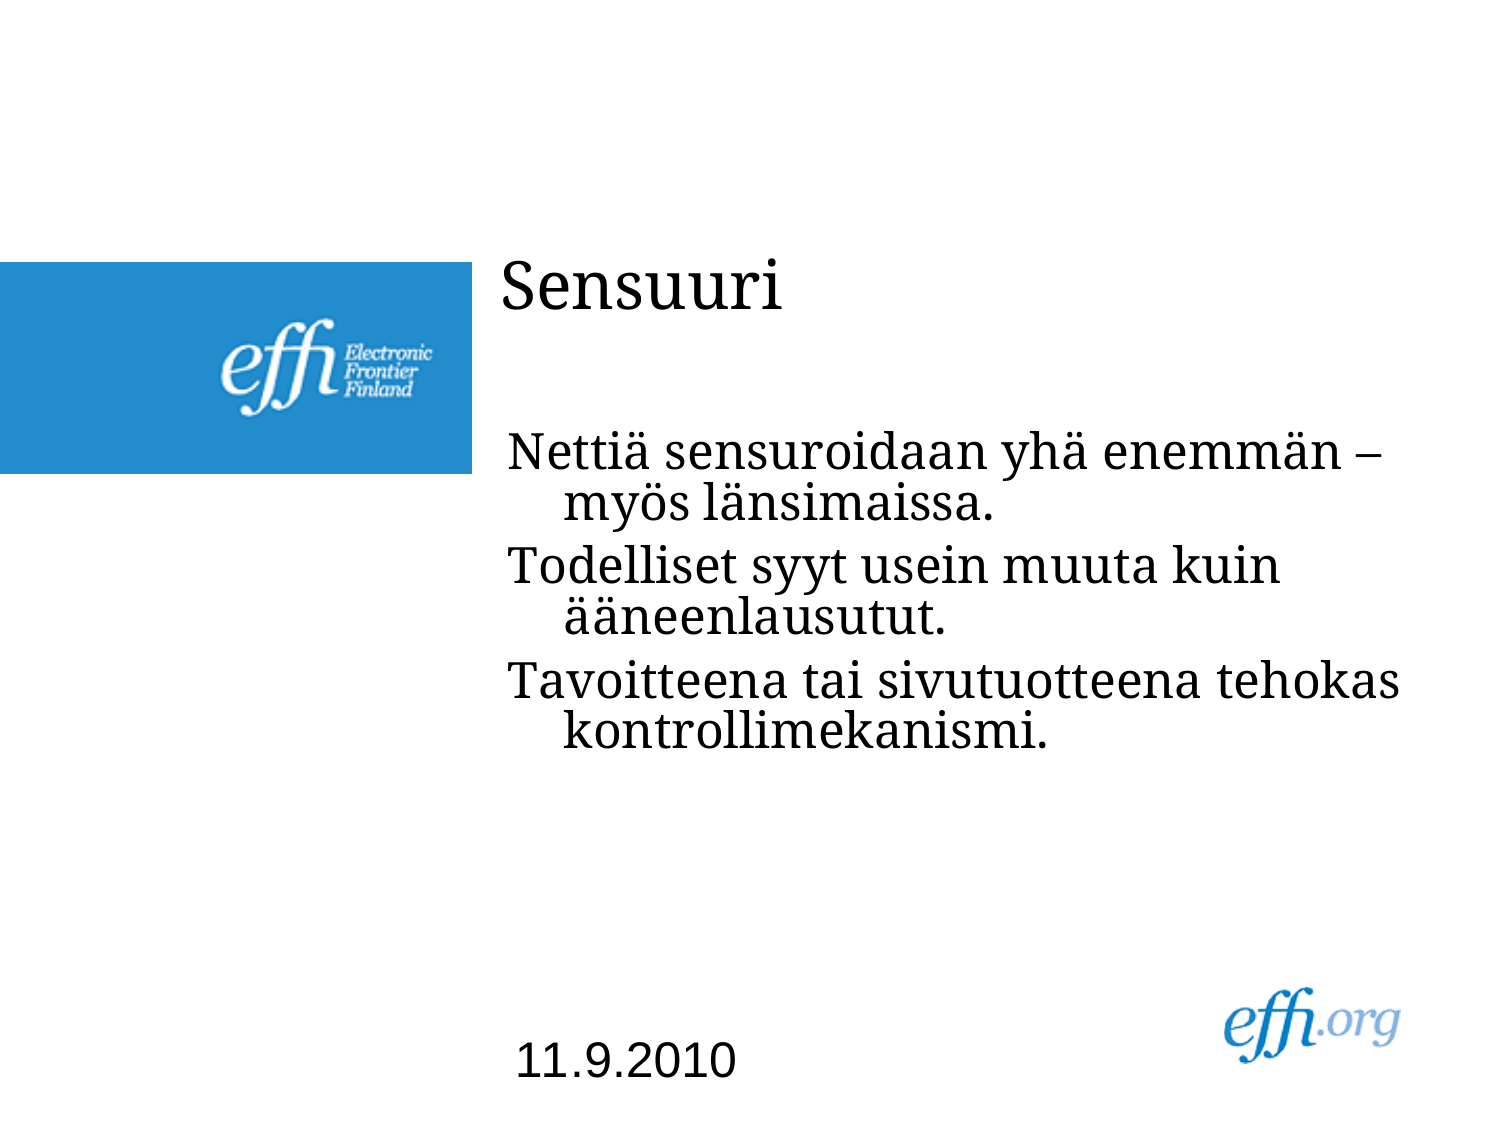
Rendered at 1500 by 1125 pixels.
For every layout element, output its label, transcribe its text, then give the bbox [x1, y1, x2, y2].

list Nettiä sensuroidaan yhä enemmän – myös länsimaissa. Todelliset syyt usein muuta kuin ääneenlausutut. Tavoitteena tai sivutuotteena tehokas kontrollimekanismi. [492, 413, 1418, 1034]
picture [1224, 1034, 1401, 1064]
picture [0, 262, 472, 474]
title Sensuuri [500, 199, 1425, 375]
